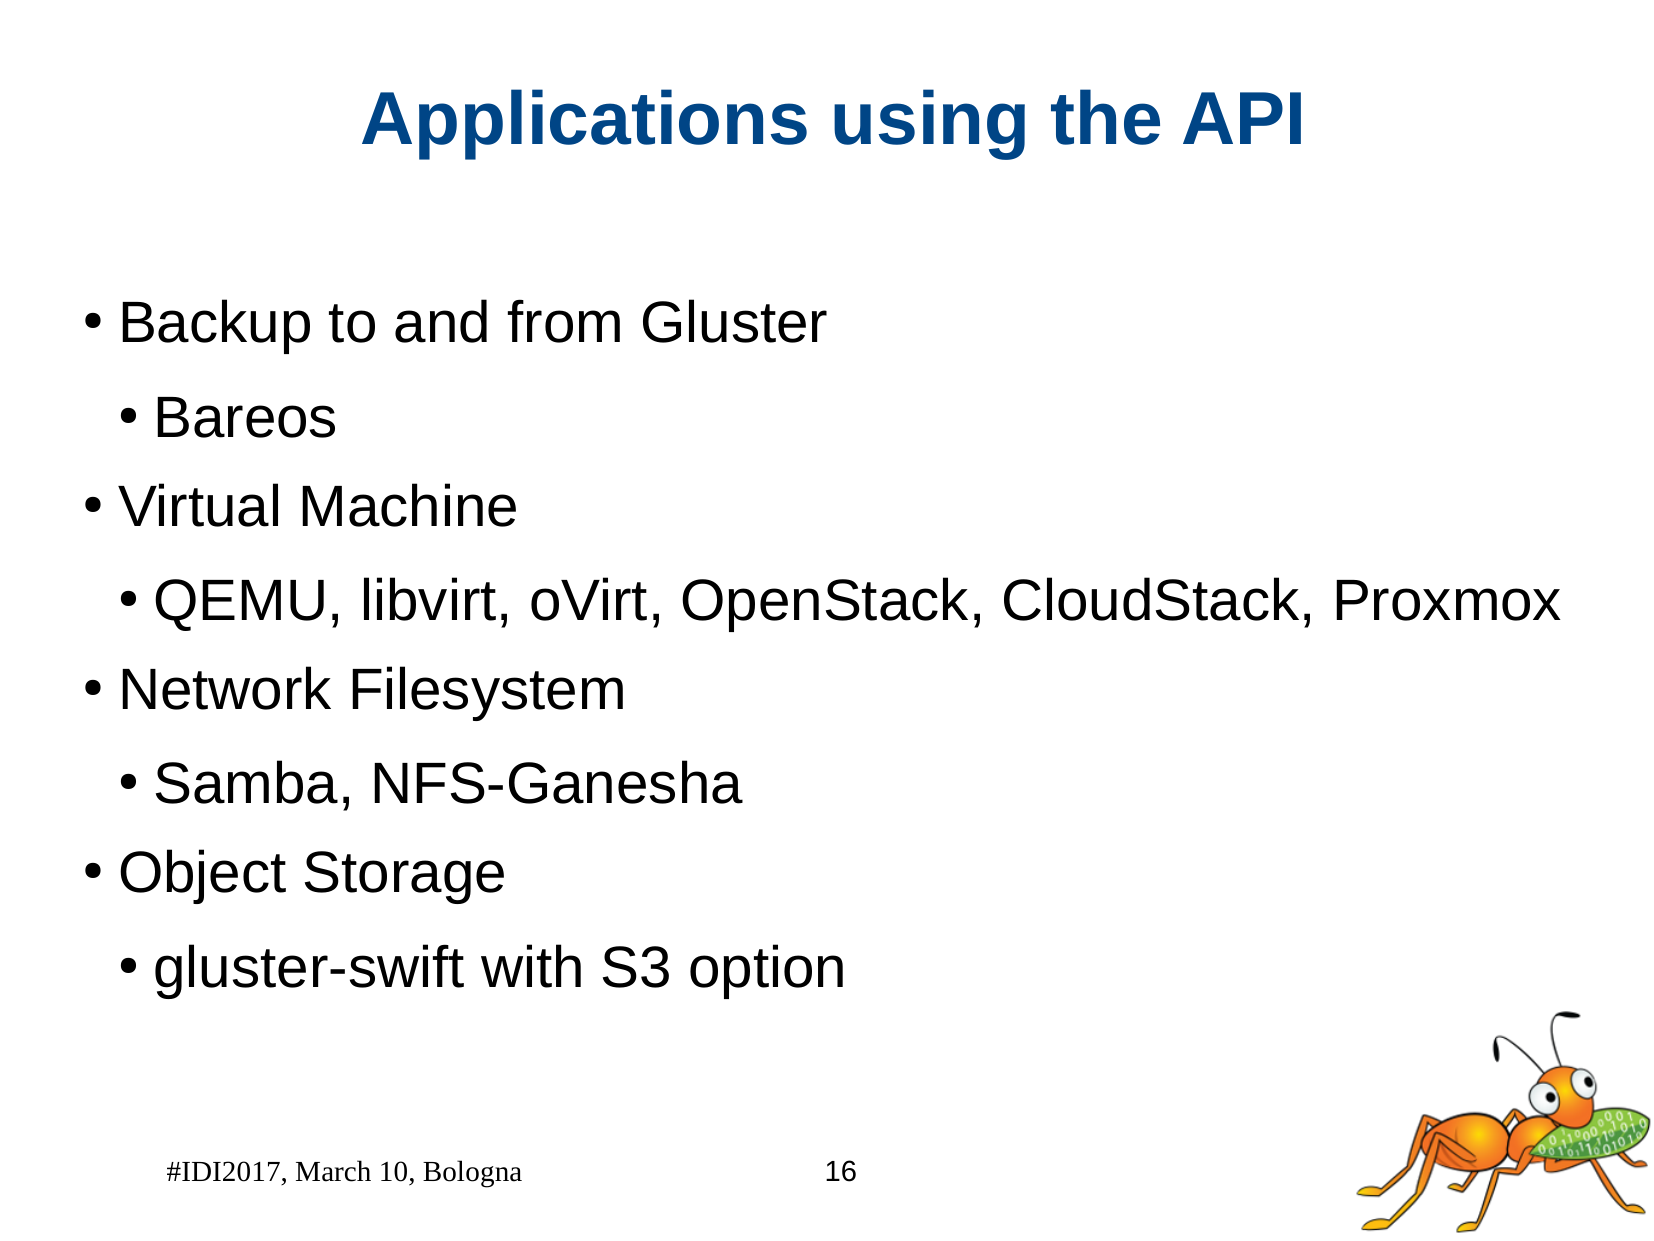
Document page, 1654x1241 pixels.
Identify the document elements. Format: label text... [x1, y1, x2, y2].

picture [1353, 1009, 1654, 1235]
title Applications using the API [90, 15, 1579, 223]
list Backup to and from Gluster Bareos Virtual Machine QEMU, libvirt, oVirt, OpenStack, CloudStack, Proxmox Network Filesystem Samba, NFS-Ganesha Object Storage gluster-swift with S3 option [82, 290, 1571, 1010]
